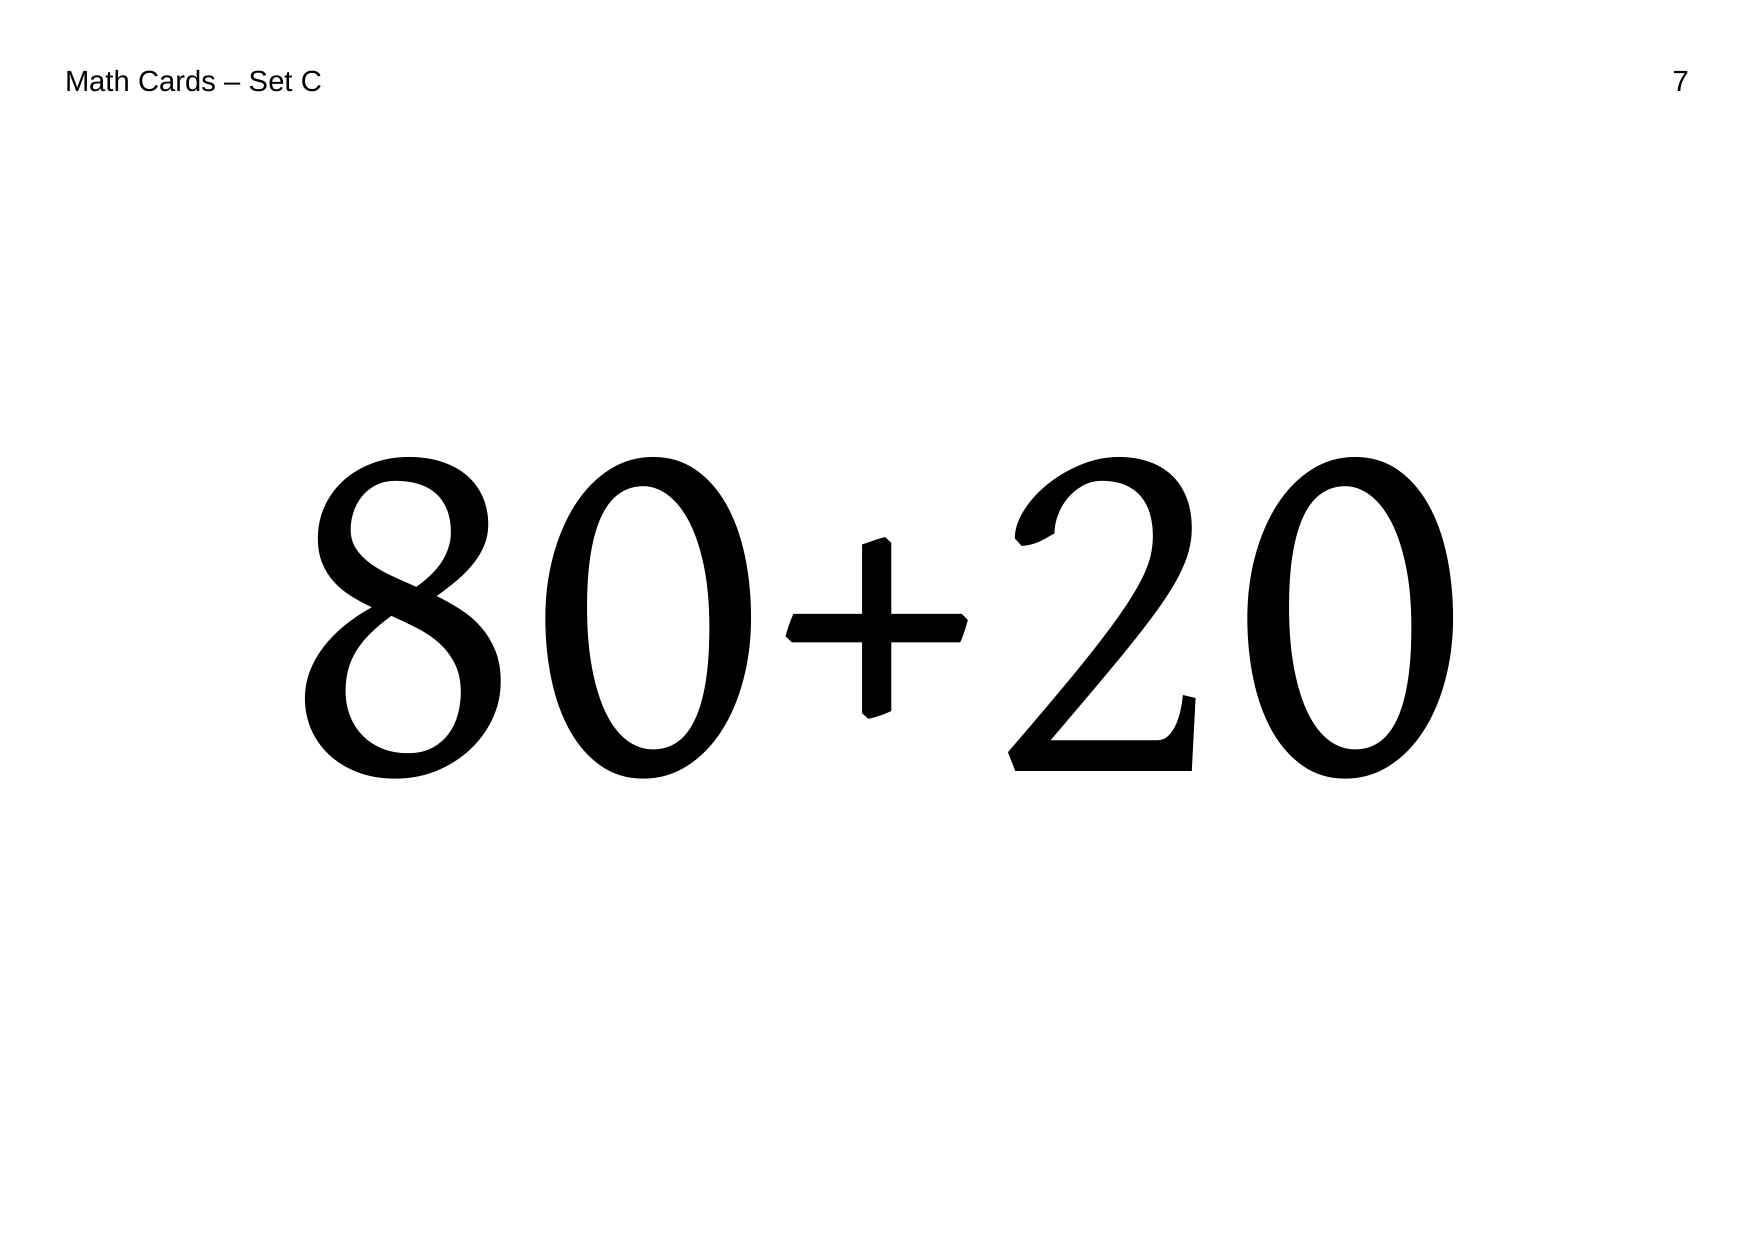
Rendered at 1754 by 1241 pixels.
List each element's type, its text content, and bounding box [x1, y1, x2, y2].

text_box Math Cards – Set C [59, 59, 329, 104]
text_box 80+20 [275, 318, 1479, 922]
text_box 7 [1666, 59, 1695, 104]
